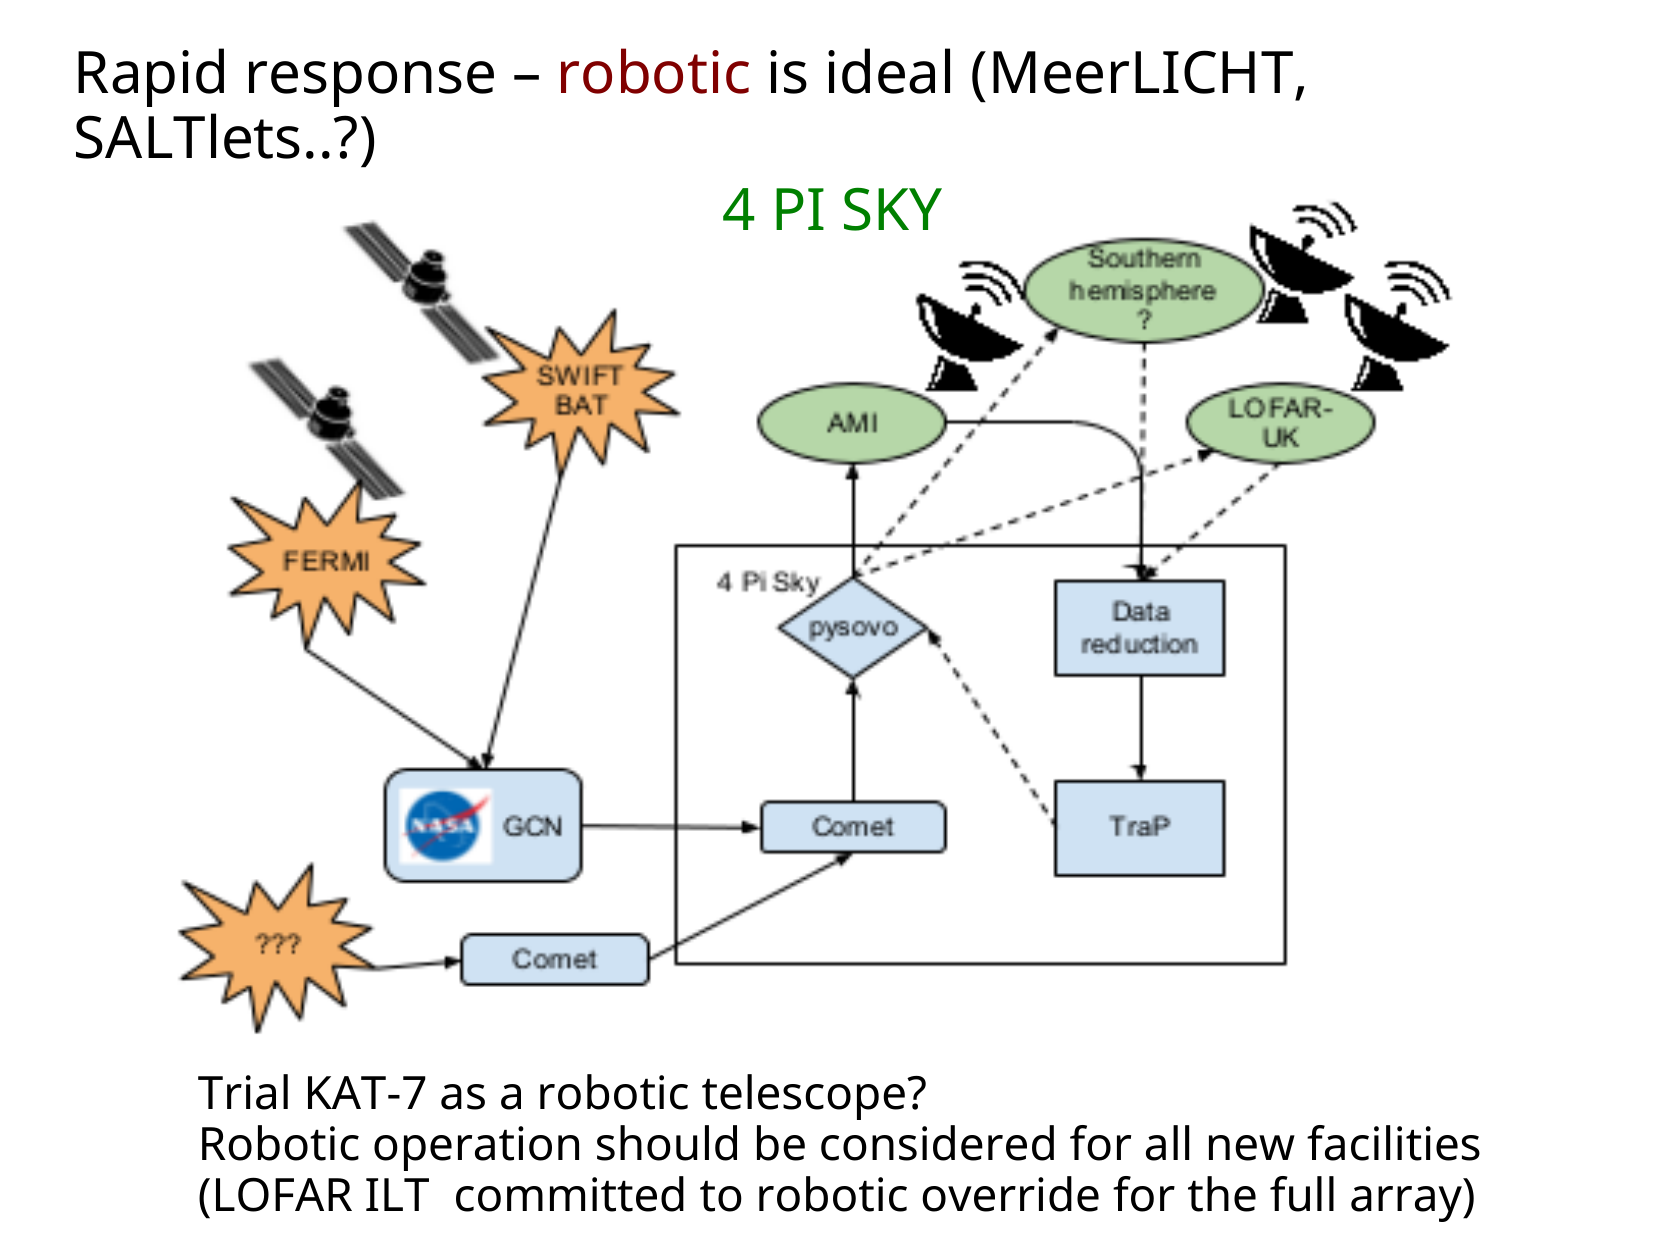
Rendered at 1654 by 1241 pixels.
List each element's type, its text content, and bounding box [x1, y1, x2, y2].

text_box 4 PI SKY [610, 171, 1056, 252]
text_box Trial KAT-7 as a robotic telescope? Robotic operation should be considered for all new facilities (LOFAR ILT committed to robotic override for the full array) [183, 1061, 1566, 1179]
text_box Rapid response – robotic is ideal (MeerLICHT, SALTlets..?) [59, 29, 1595, 1173]
